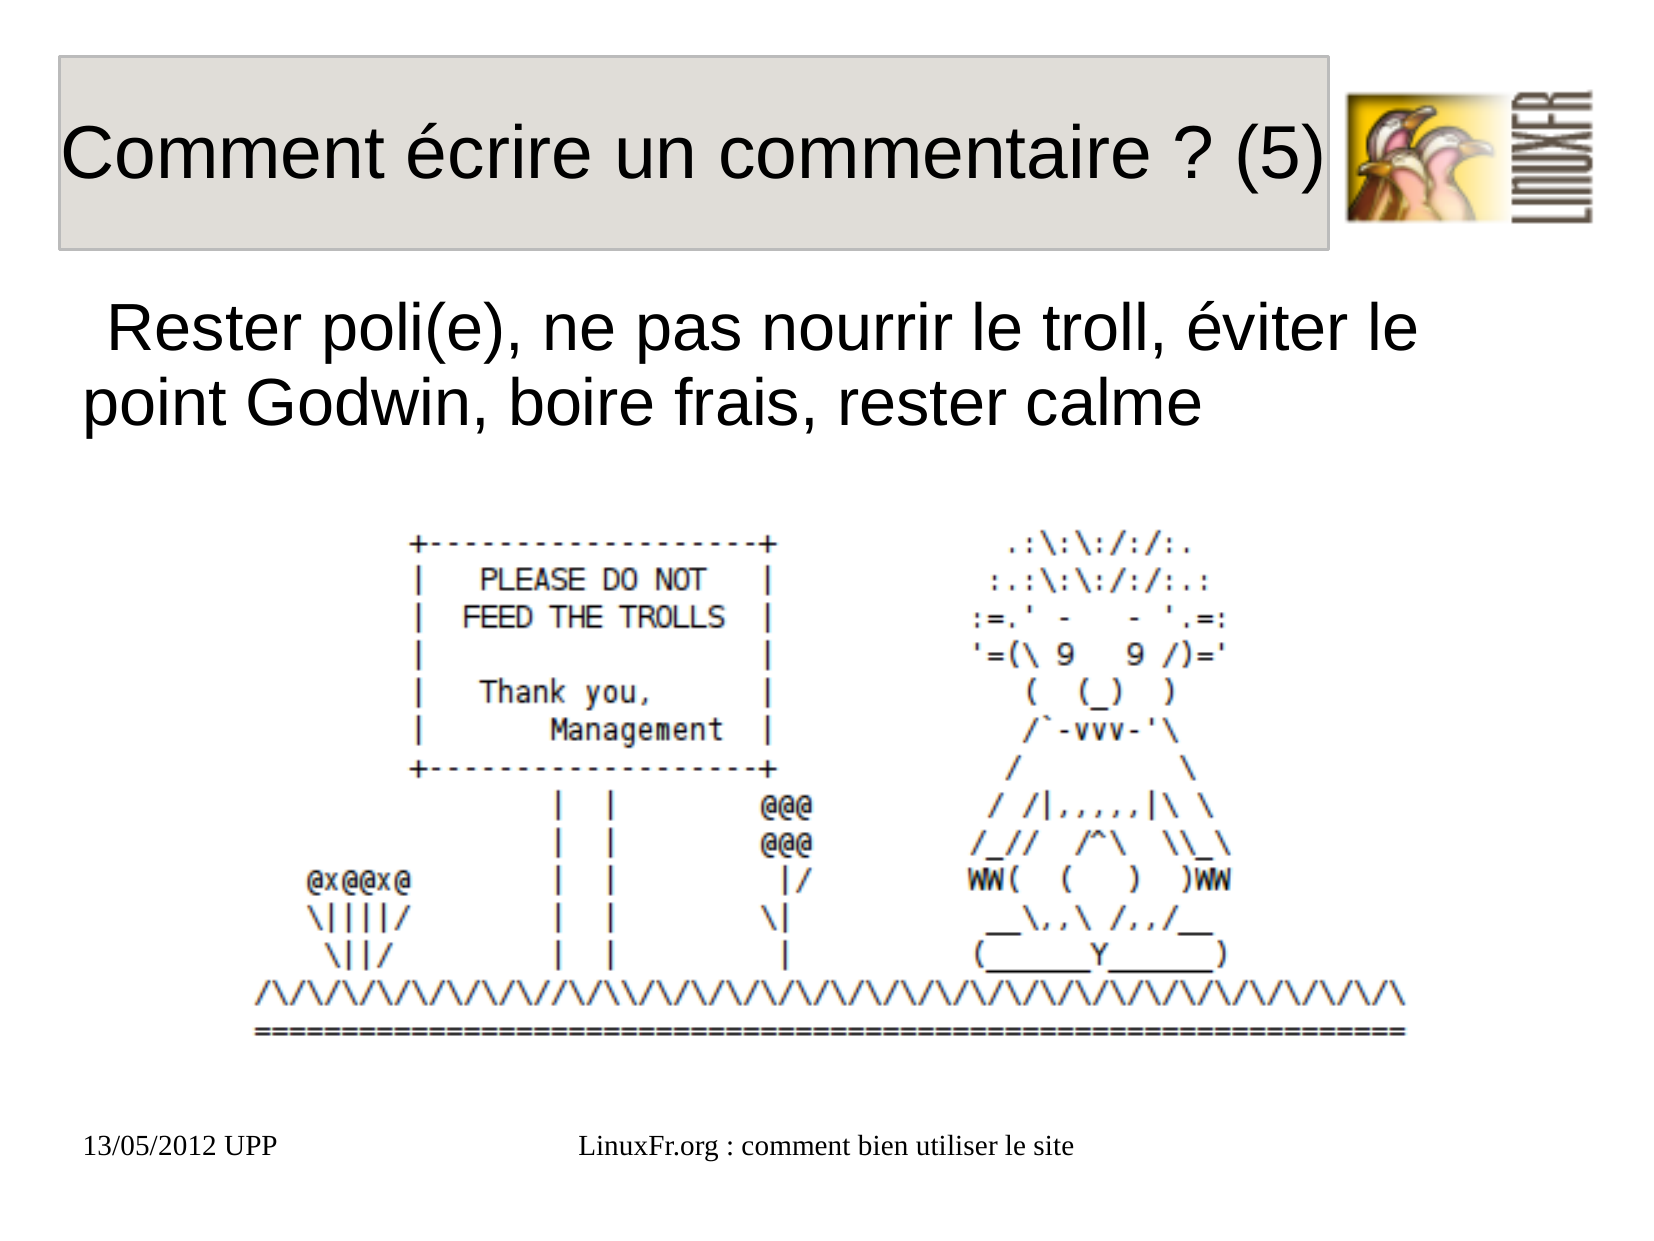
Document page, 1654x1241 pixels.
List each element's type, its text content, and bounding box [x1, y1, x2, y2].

picture [1341, 88, 1601, 229]
picture [236, 501, 1423, 1056]
title Comment écrire un commentaire ? (5) [59, 56, 1329, 250]
subtitle Rester poli(e), ne pas nourrir le troll, éviter le point Godwin, boire frais, rester calme [82, 290, 1571, 1094]
